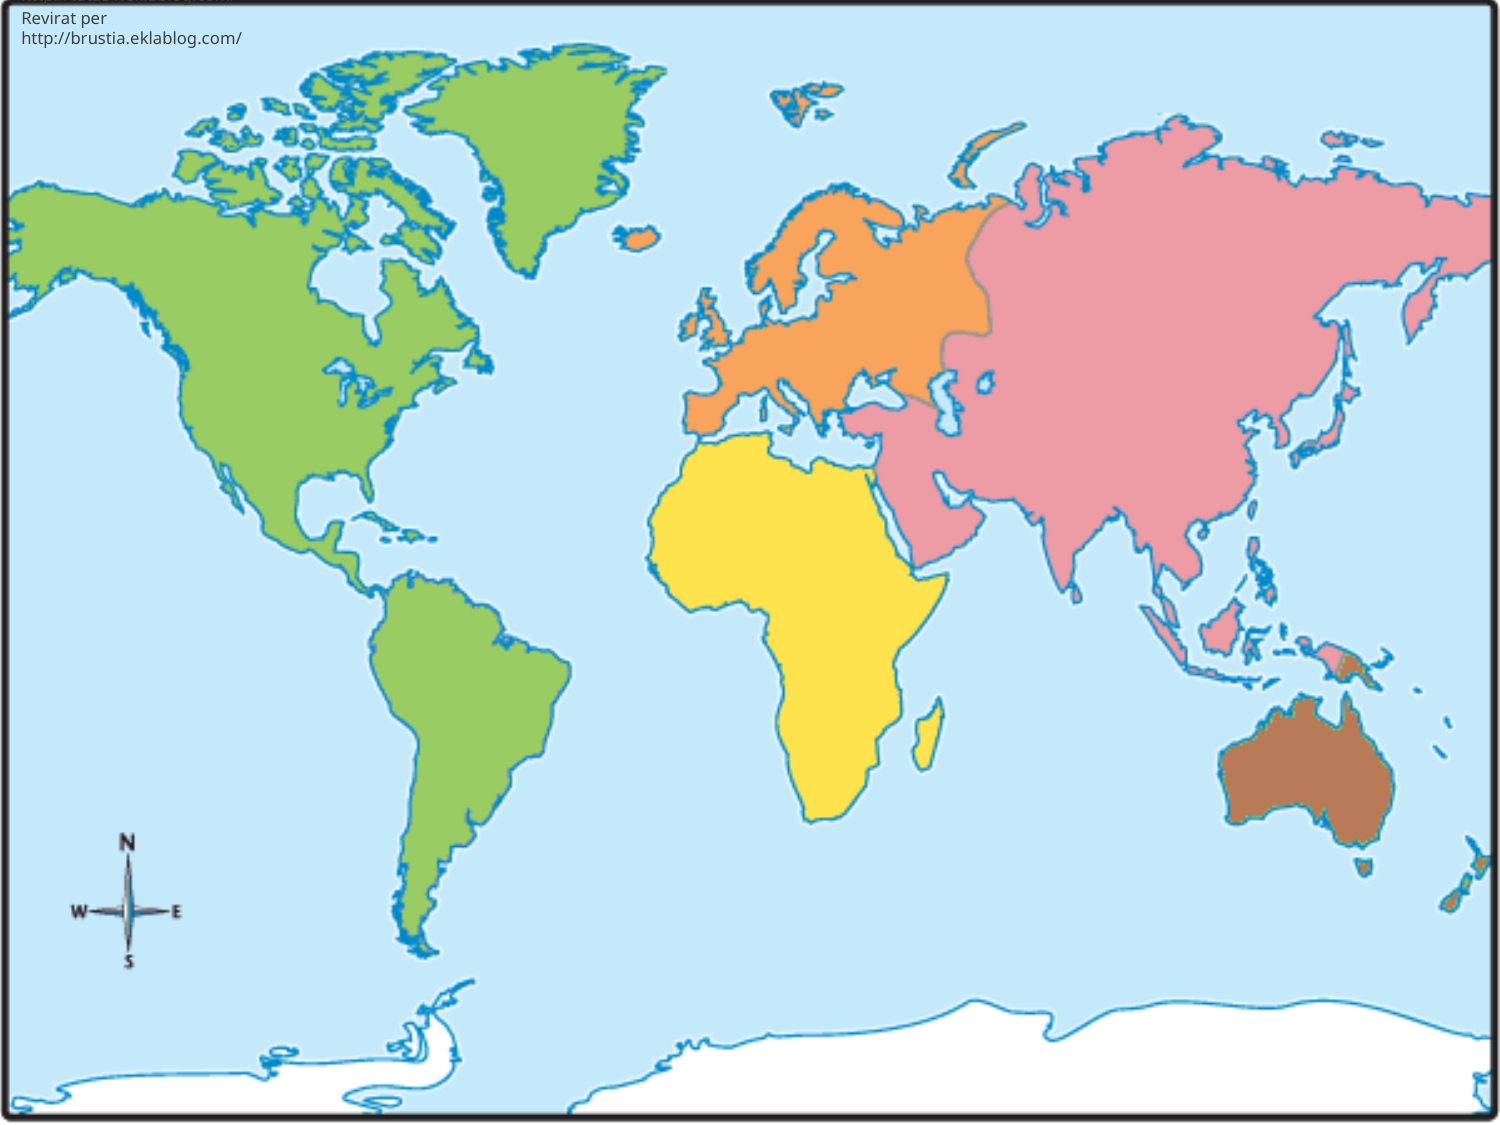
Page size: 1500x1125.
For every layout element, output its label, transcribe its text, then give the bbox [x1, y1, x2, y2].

picture [0, 0, 1500, 1125]
picture [46, 0, 188, 5]
text_box http://tata31.eklablog.com/ Revirat per http://brustia.eklablog.com/ [13, 5, 337, 51]
